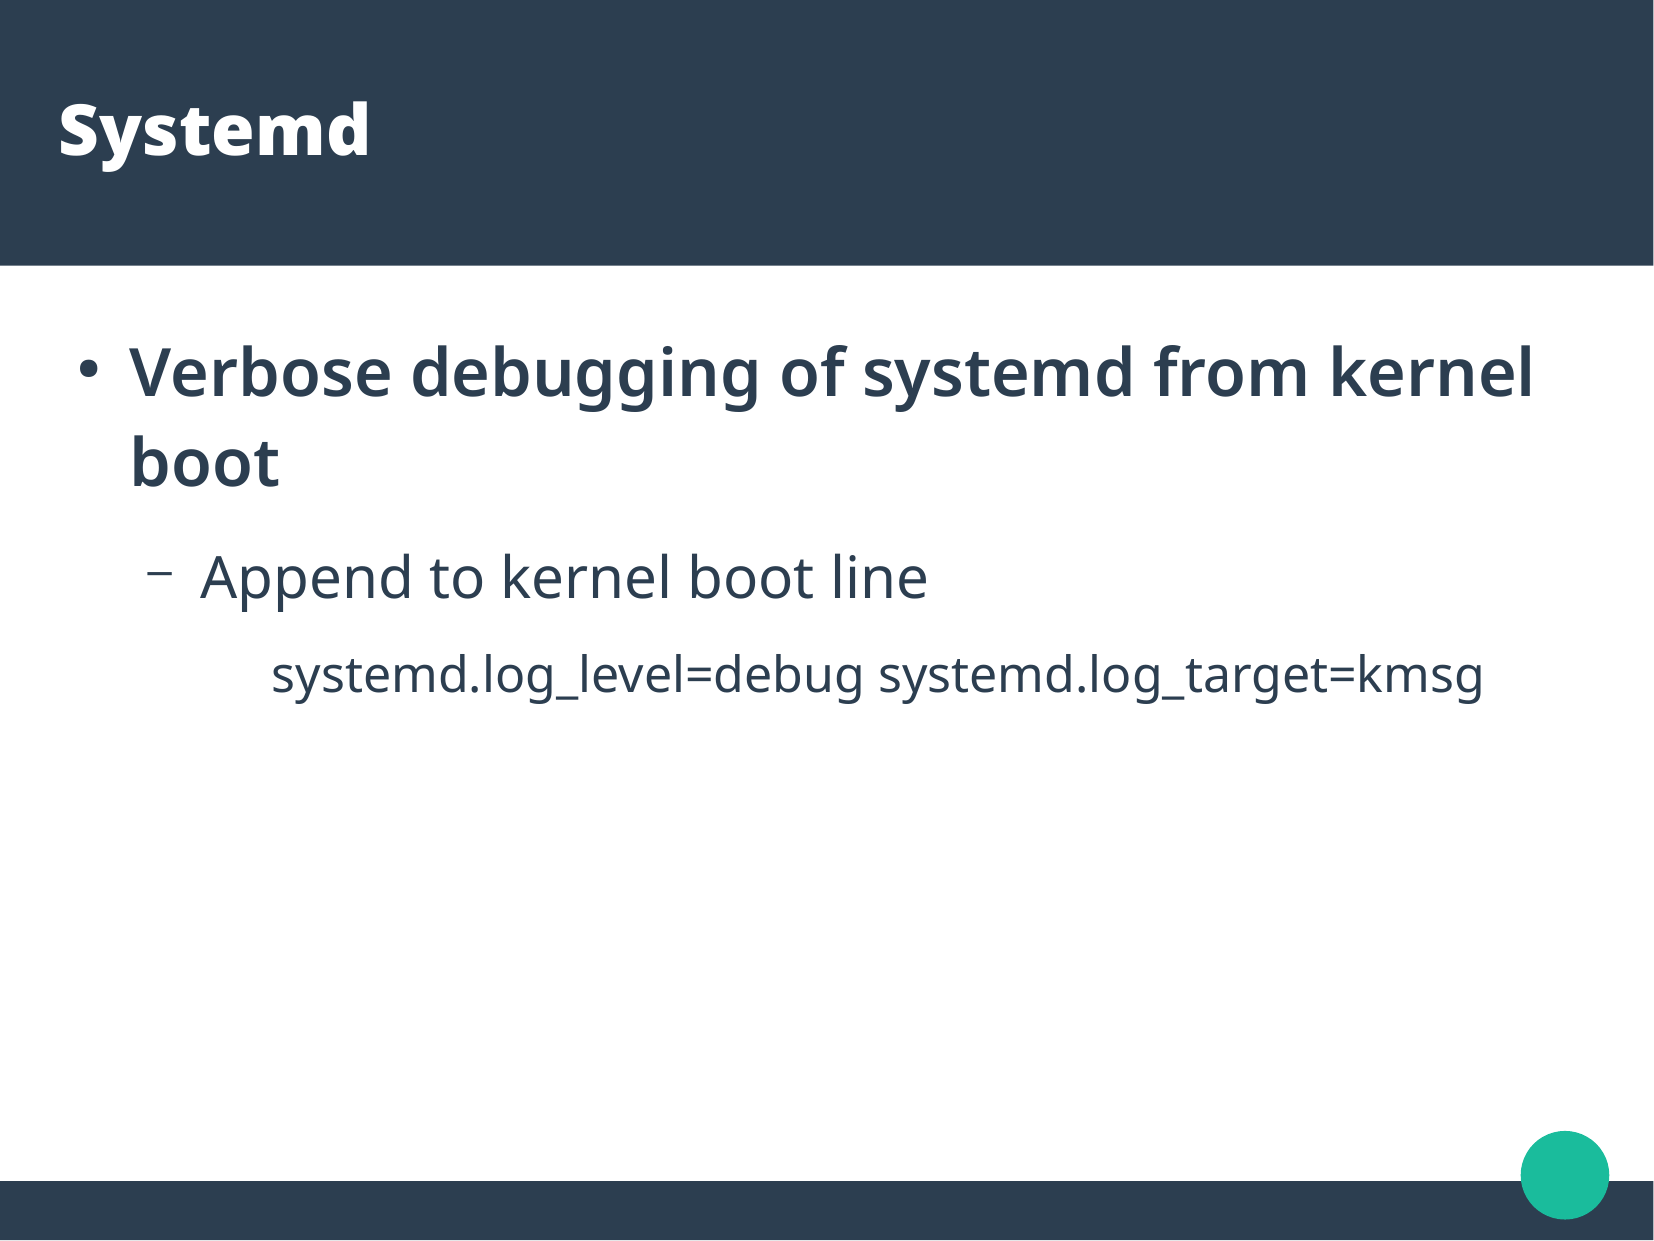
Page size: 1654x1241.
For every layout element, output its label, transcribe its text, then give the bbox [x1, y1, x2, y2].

title Systemd [59, 49, 1595, 207]
text_box [59, 324, 1595, 1152]
